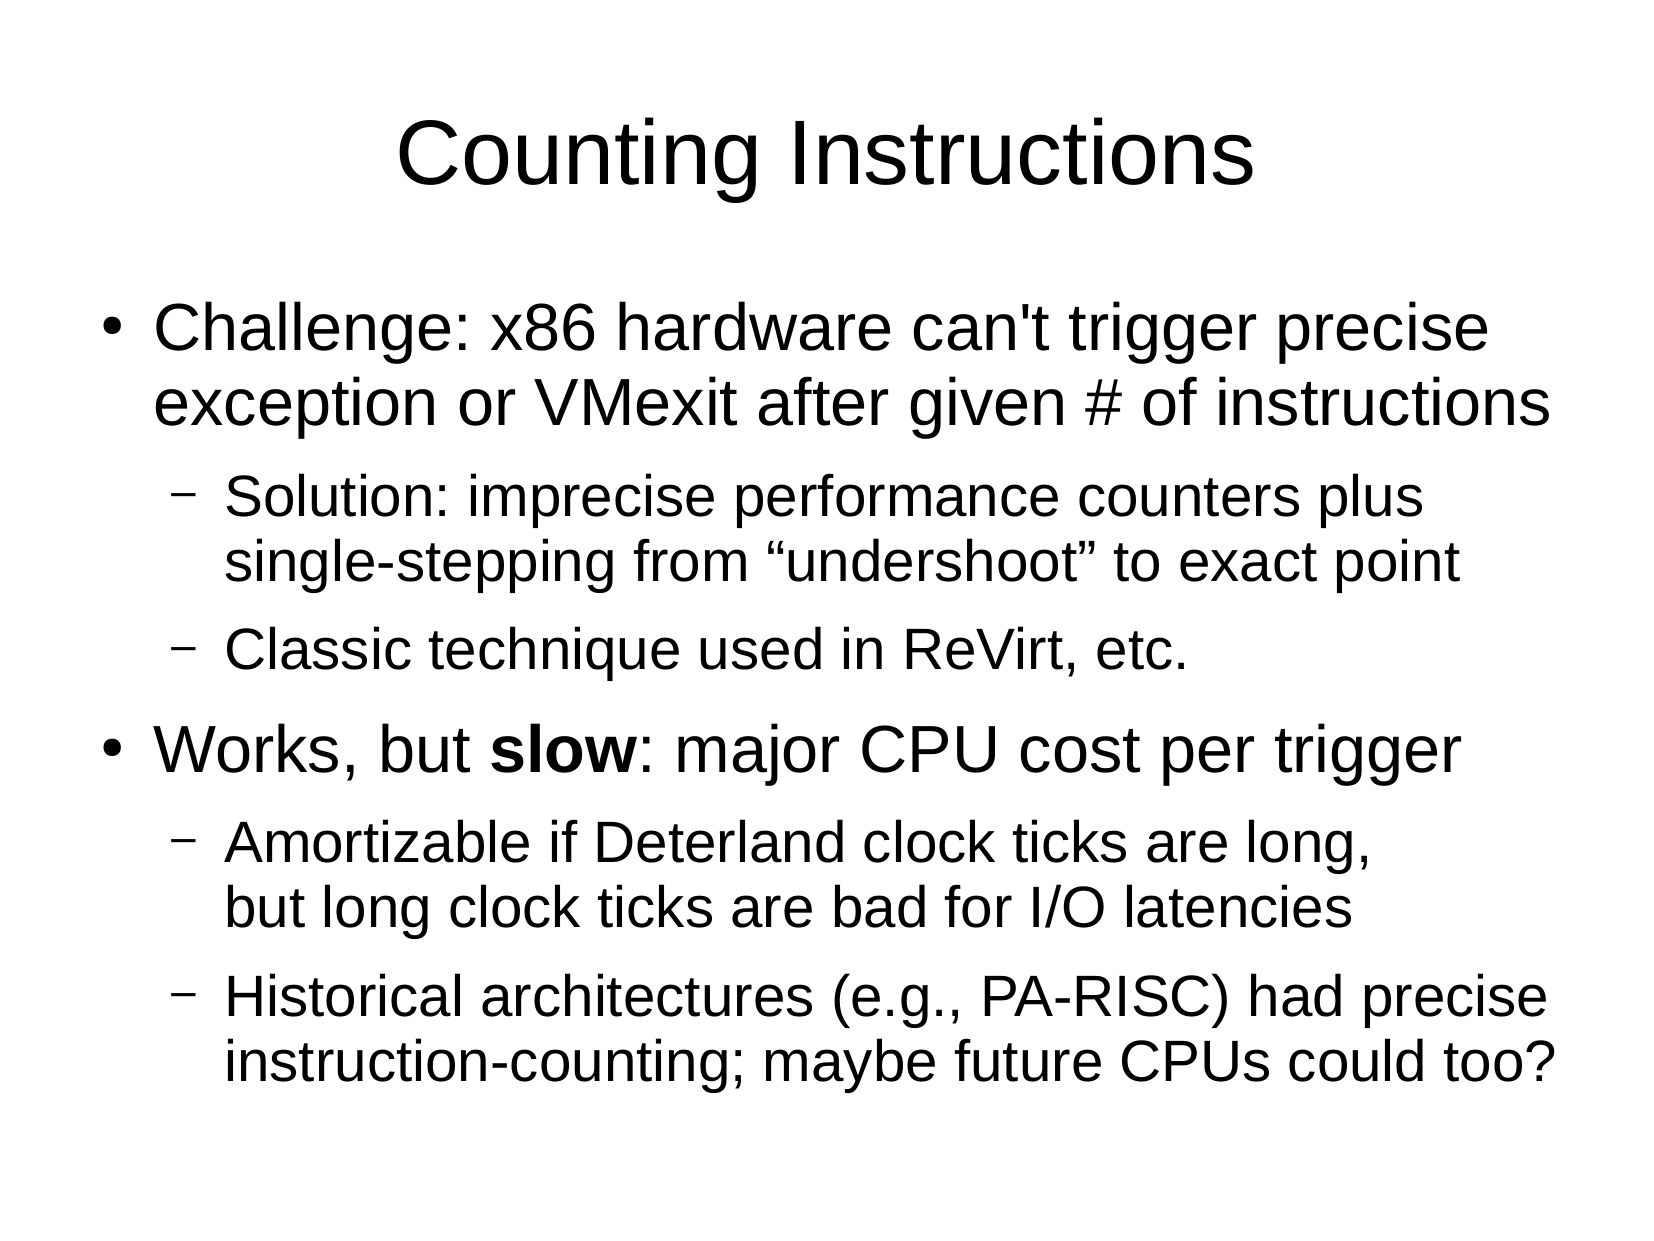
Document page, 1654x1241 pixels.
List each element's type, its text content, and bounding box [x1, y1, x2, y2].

title Counting Instructions [82, 49, 1571, 257]
list Challenge: x86 hardware can't trigger precise exception or VMexit after given # of instructions Solution: imprecise performance counters plus single-stepping from “undershoot” to exact point Classic technique used in ReVirt, etc. Works, but slow: major CPU cost per trigger Amortizable if Deterland clock ticks are long, but long clock ticks are bad for I/O latencies Historical architectures (e.g., PA-RISC) had precise instruction-counting; maybe future CPUs could too? [82, 290, 1571, 1010]
